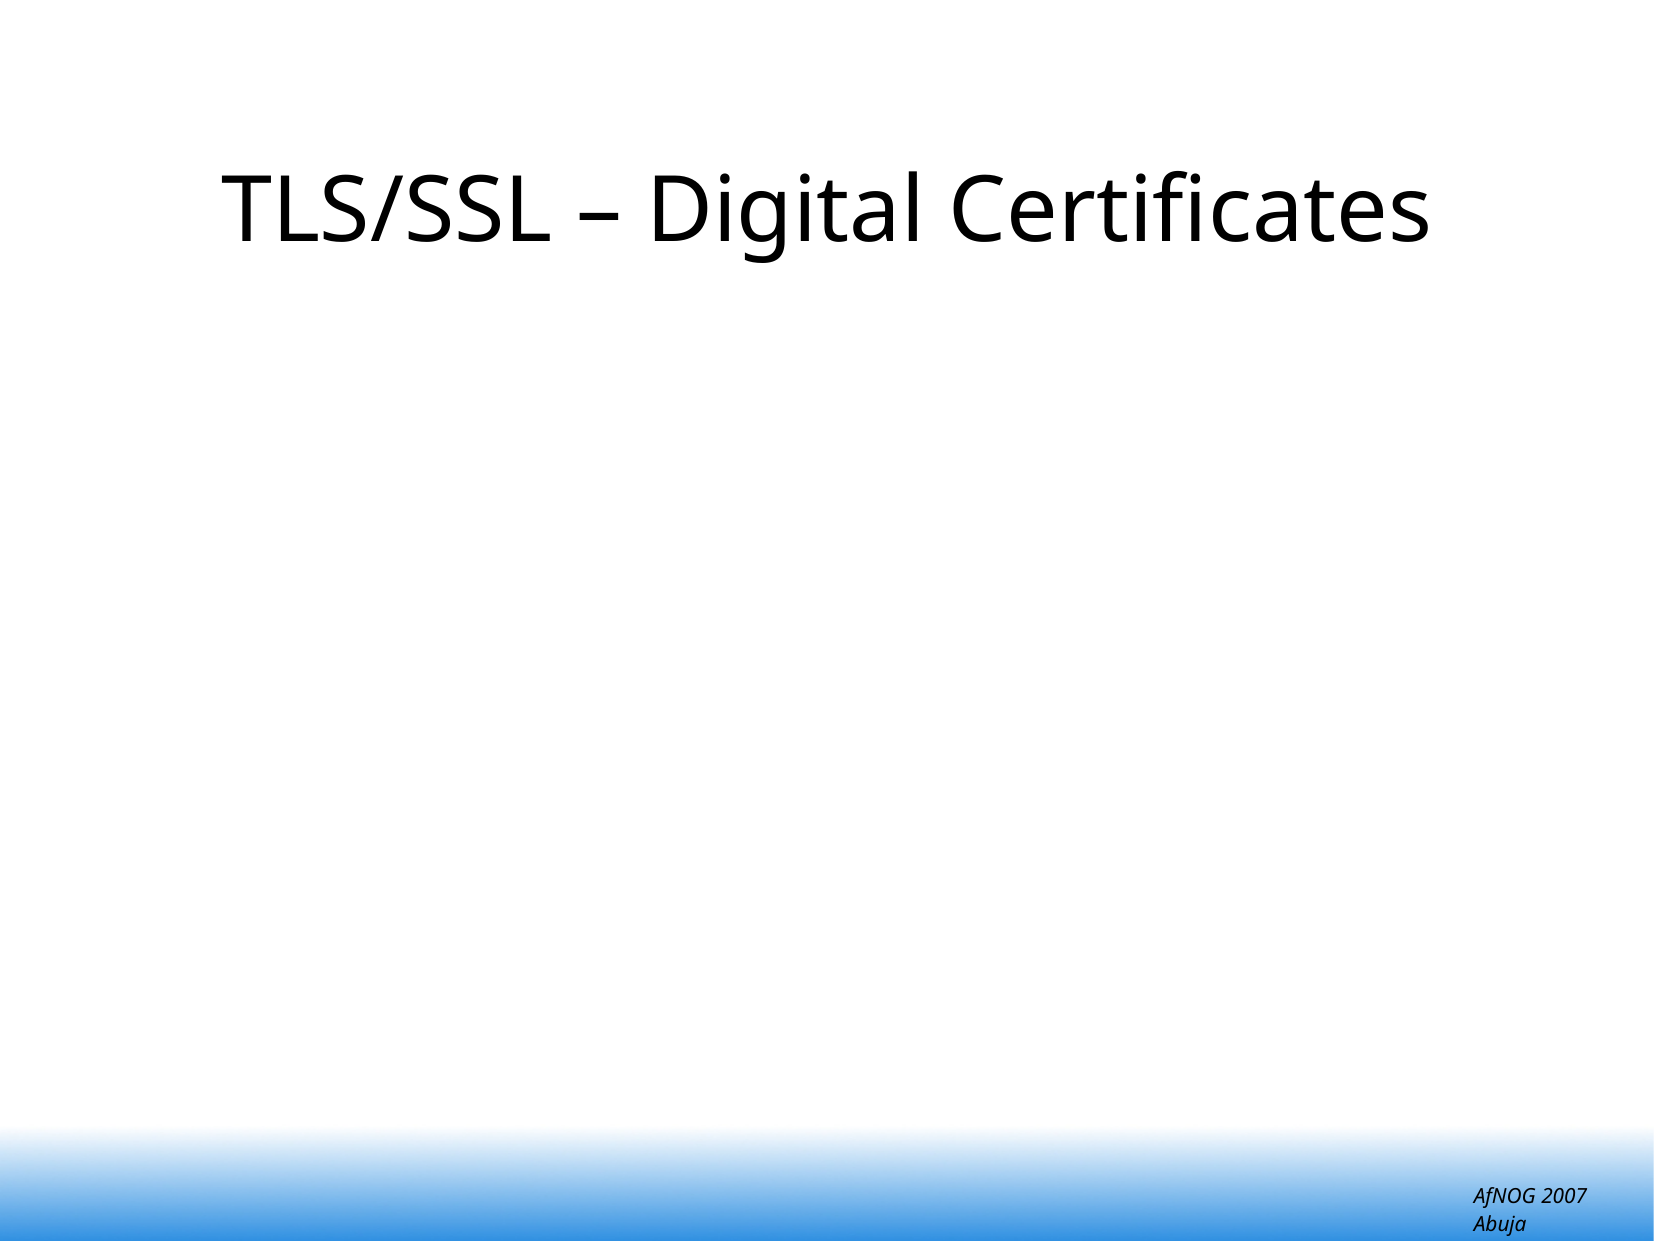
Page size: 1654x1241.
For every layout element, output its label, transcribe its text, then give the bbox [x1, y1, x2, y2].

title TLS/SSL – Digital Certificates [121, 102, 1534, 310]
picture [0, 1124, 1654, 1241]
